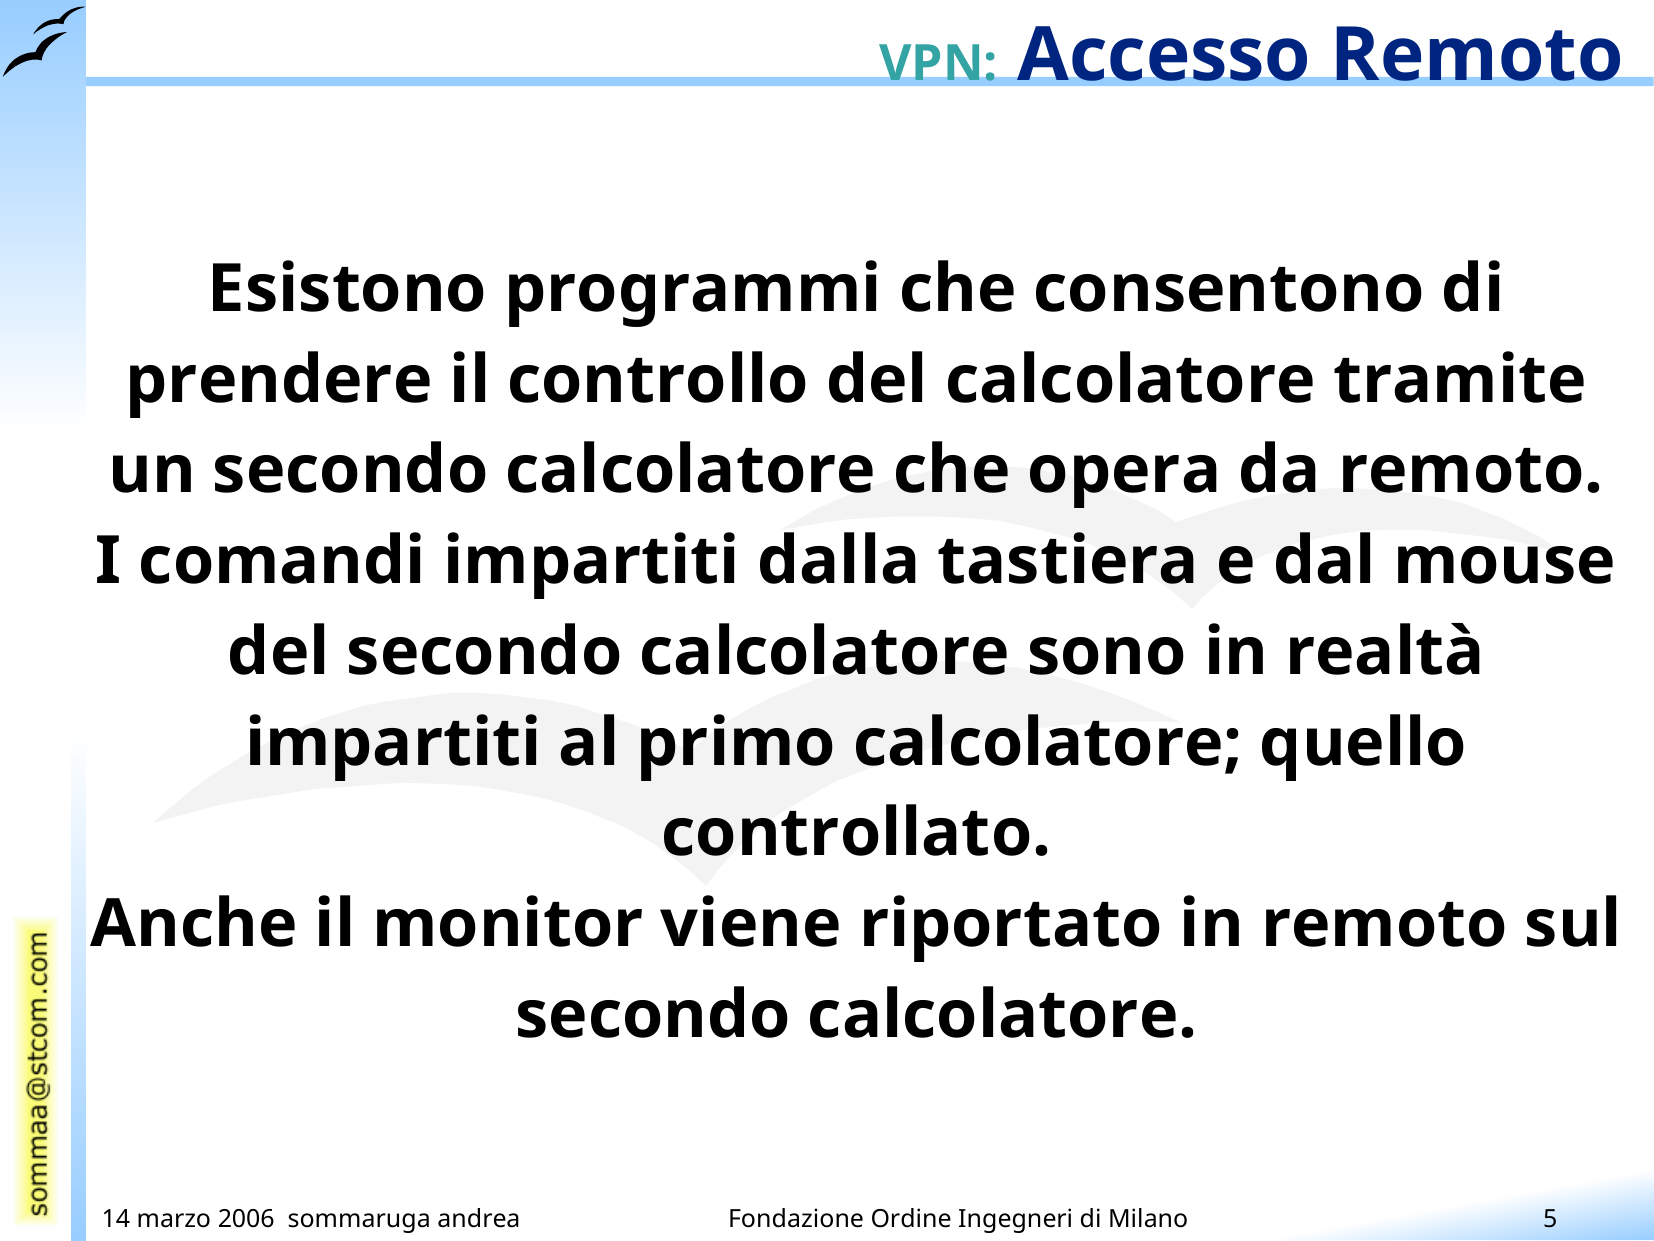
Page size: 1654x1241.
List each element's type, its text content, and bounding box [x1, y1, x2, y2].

subtitle Esistono programmi che consentono di prendere il controllo del calcolatore tramite un secondo calcolatore che opera da remoto. I comandi impartiti dalla tastiera e dal mouse del secondo calcolatore sono in realtà impartiti al primo calcolatore; quello controllato. Anche il monitor viene riportato in remoto sul secondo calcolatore. [85, 134, 1628, 1163]
title VPN: Accesso Remoto [85, 0, 1654, 104]
picture [12, 915, 60, 1228]
